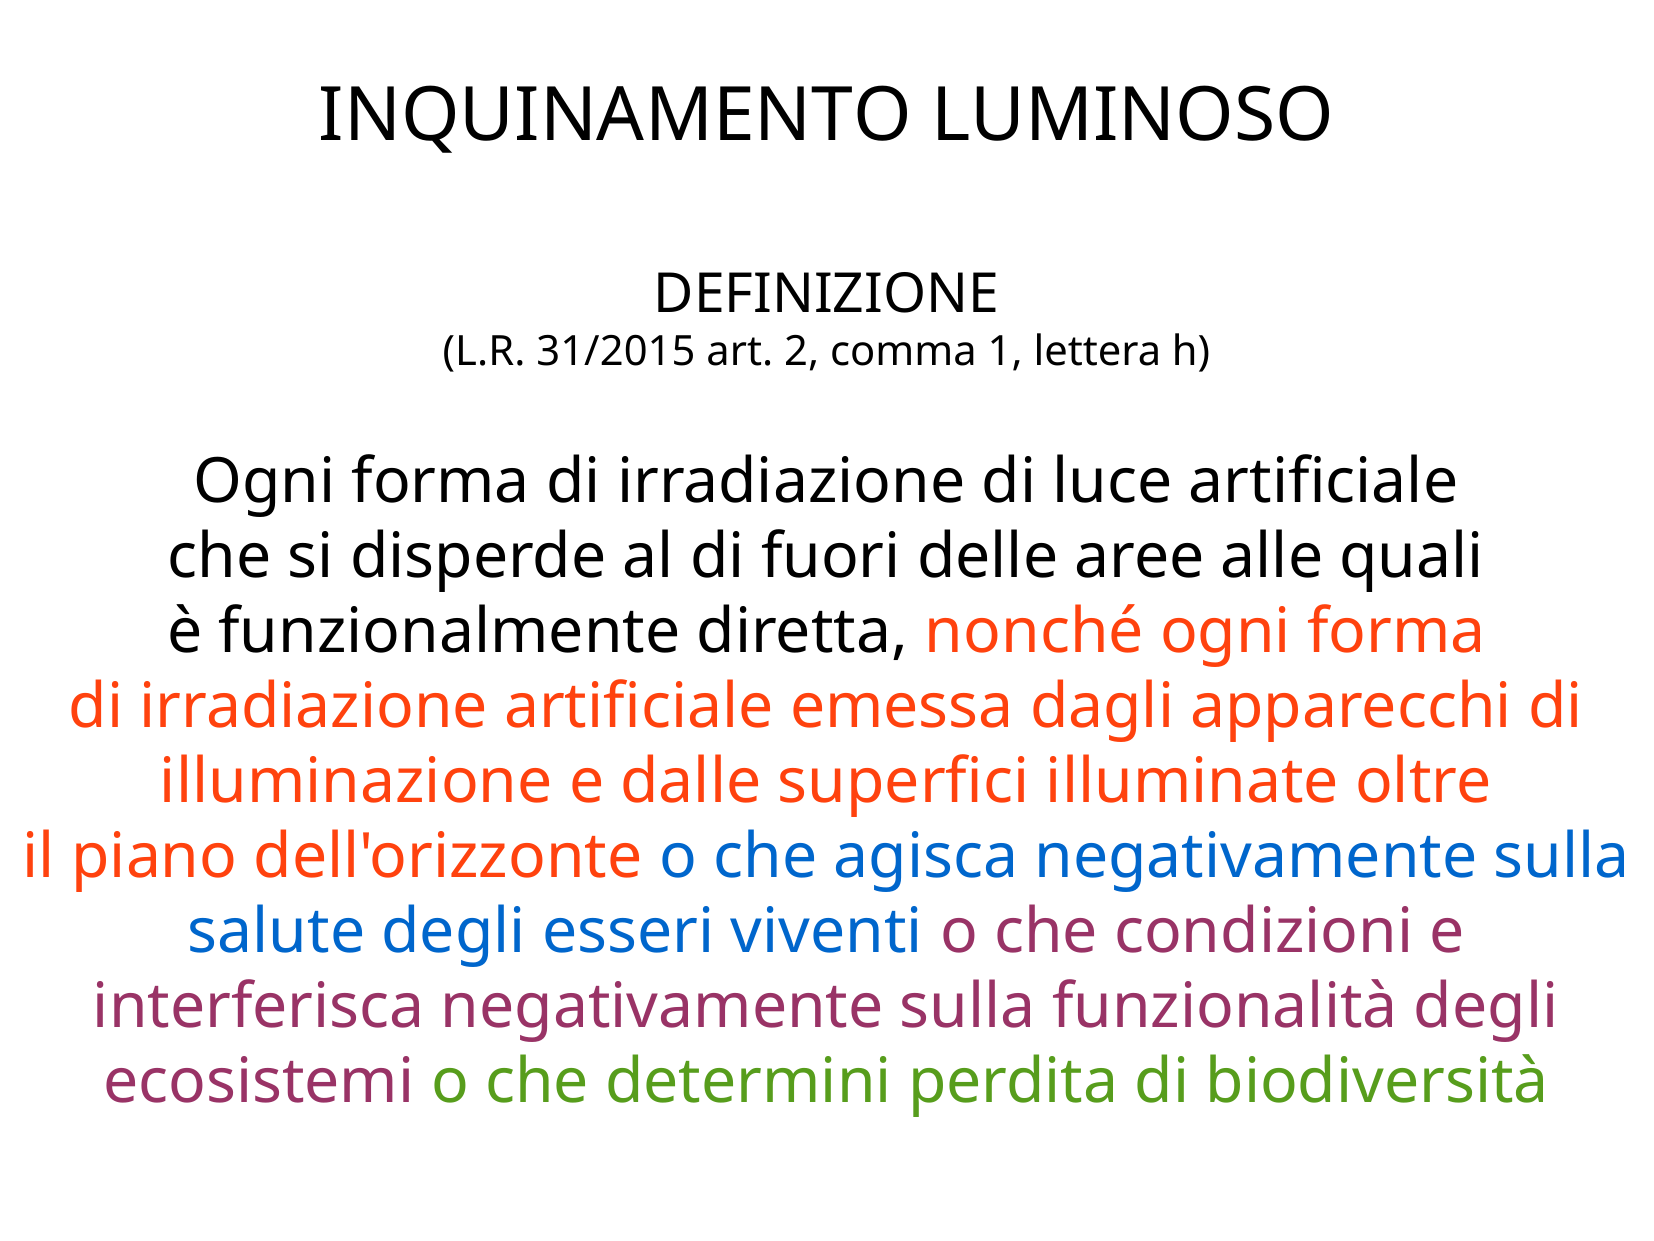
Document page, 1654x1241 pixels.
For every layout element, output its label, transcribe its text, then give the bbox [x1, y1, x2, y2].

text_box DEFINIZIONE (L.R. 31/2015 art. 2, comma 1, lettera h) Ogni forma di irradiazione di luce artificiale che si disperde al di fuori delle aree alle quali è funzionalmente diretta, nonché ogni forma di irradiazione artificiale emessa dagli apparecchi di illuminazione e dalle superfici illuminate oltre il piano dell'orizzonte o che agisca negativamente sulla salute degli esseri viventi o che condizioni e interferisca negativamente sulla funzionalità degli ecosistemi o che determini perdita di biodiversità [0, 249, 1654, 1123]
title INQUINAMENTO LUMINOSO [124, 44, 1530, 176]
